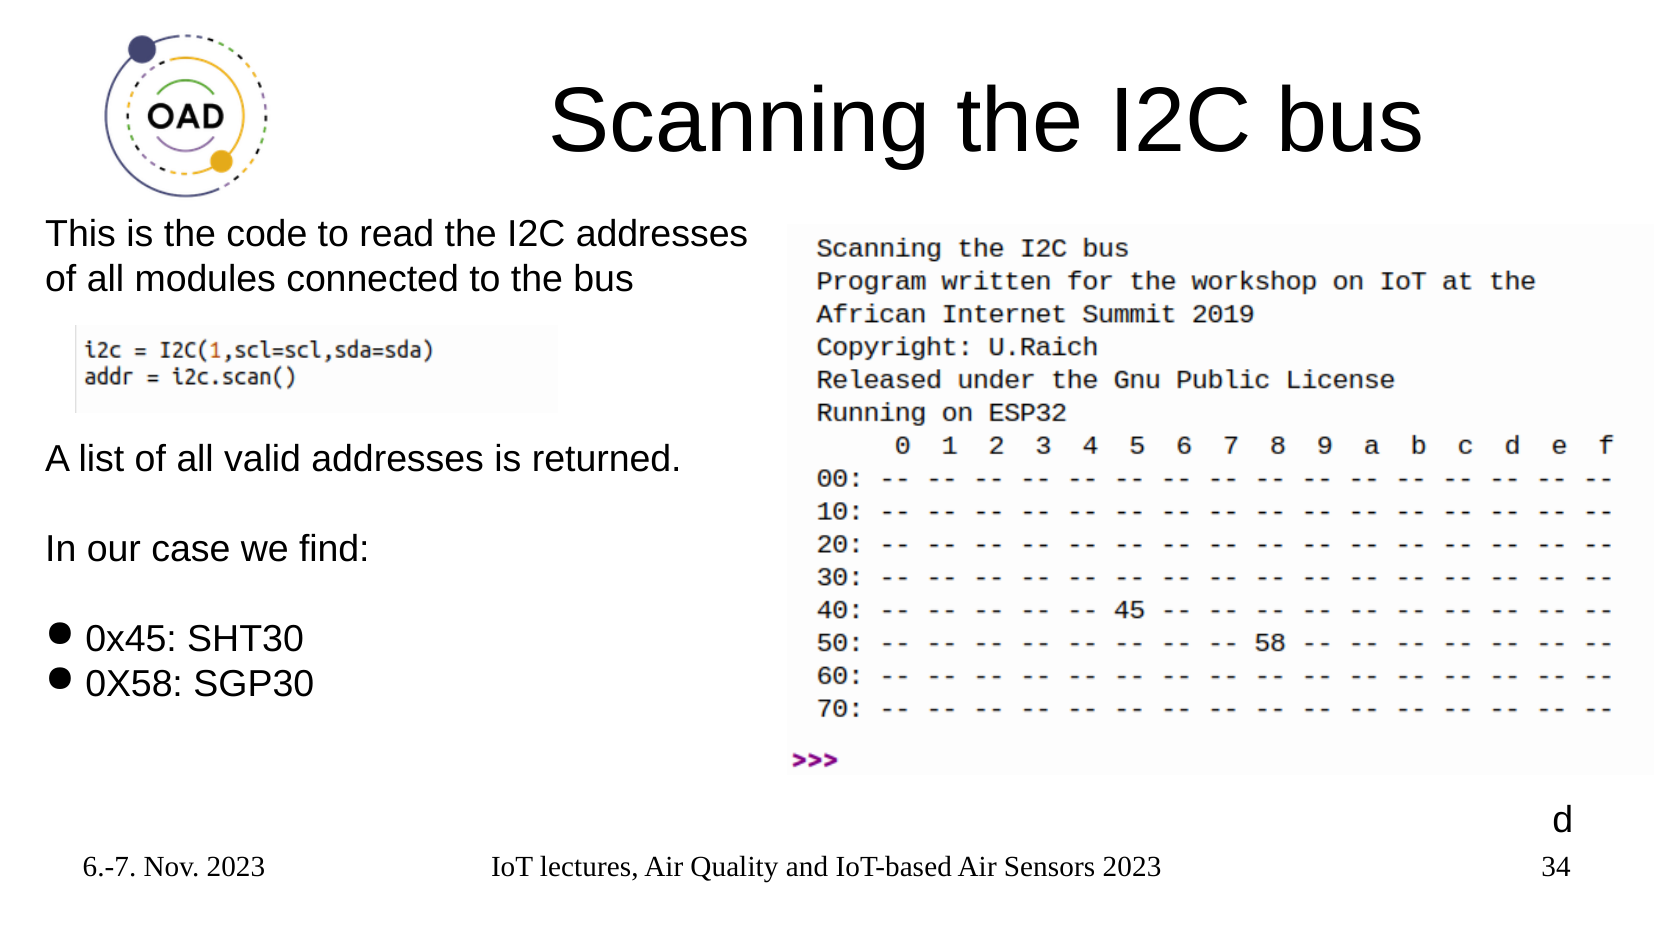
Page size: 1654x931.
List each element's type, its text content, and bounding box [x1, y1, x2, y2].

picture [64, 20, 302, 208]
list This is the code to read the I2C addresses of all modules connected to the bus A list of all valid addresses is returned. In our case we find: 0x45: SHT30 0X58: SGP30 [45, 208, 788, 748]
picture [75, 325, 558, 413]
picture [787, 224, 1654, 775]
text_box d [1537, 787, 1588, 845]
title Scanning the I2C bus [403, 37, 1571, 193]
